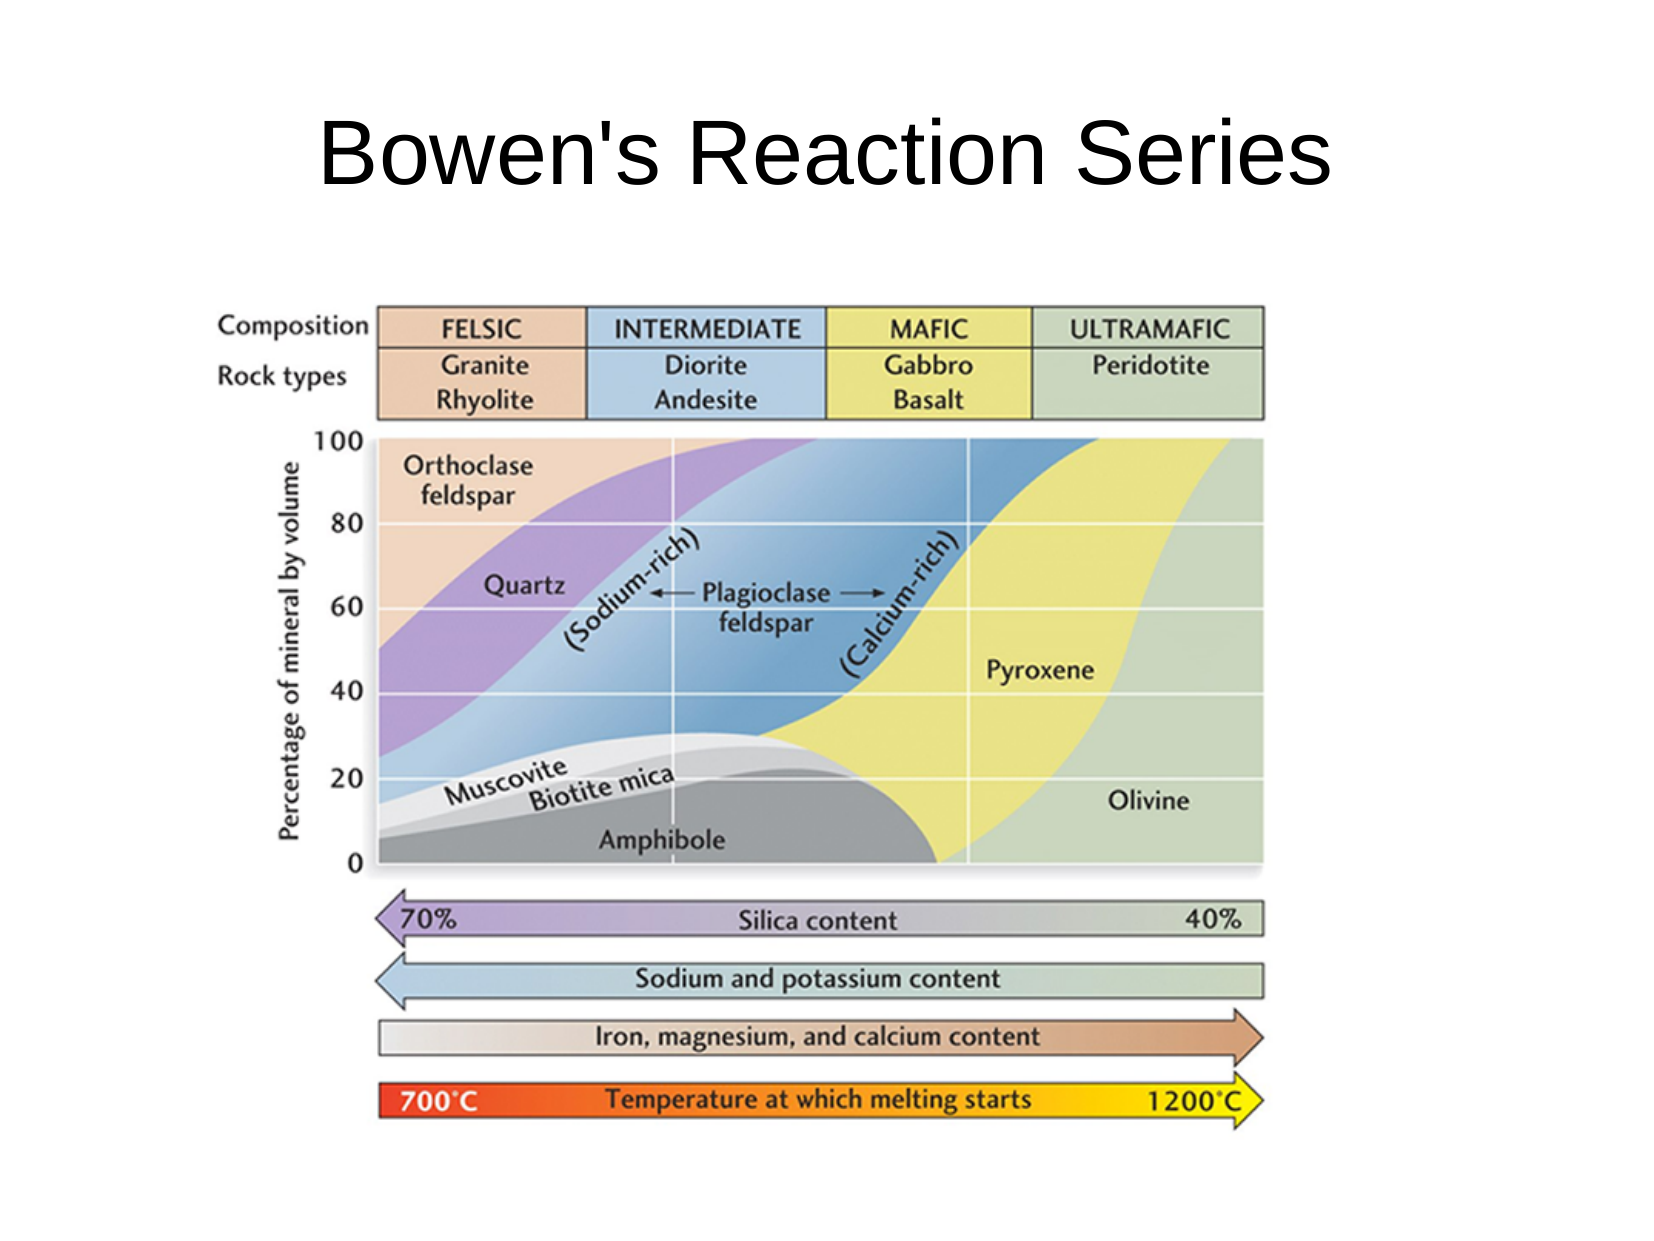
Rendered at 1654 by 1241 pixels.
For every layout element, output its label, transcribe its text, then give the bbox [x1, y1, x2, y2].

picture [202, 290, 1280, 1146]
title Bowen's Reaction Series [82, 49, 1571, 257]
